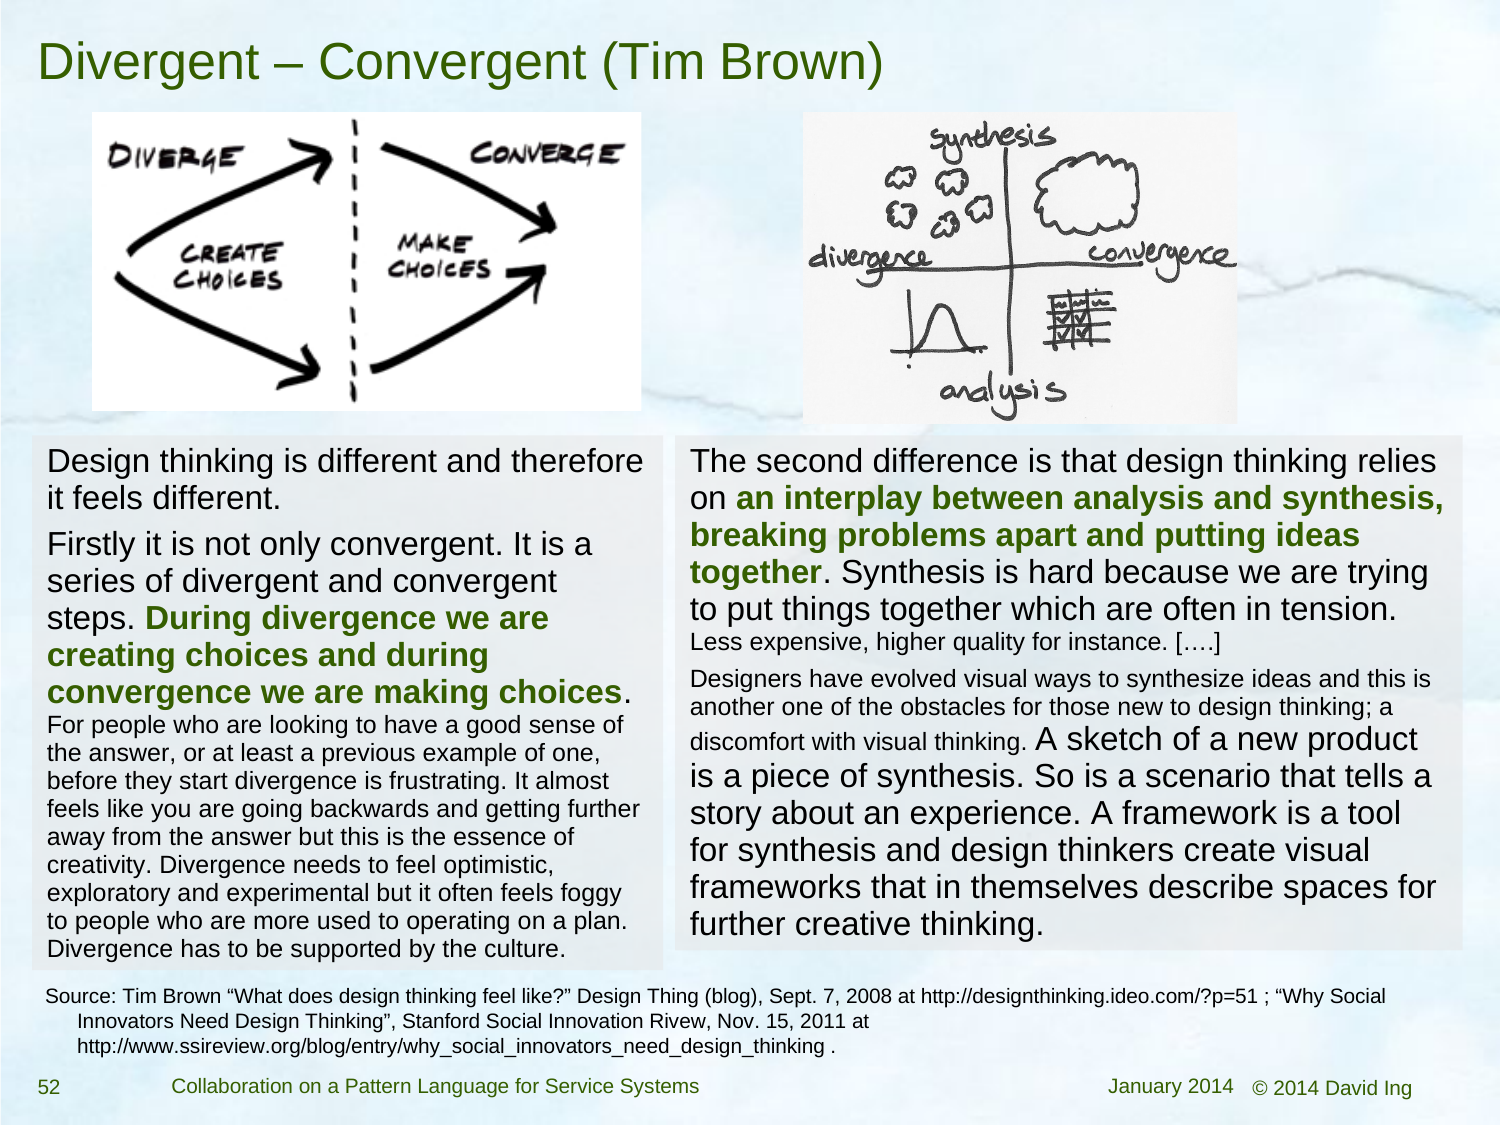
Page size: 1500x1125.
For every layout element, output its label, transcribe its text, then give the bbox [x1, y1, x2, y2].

picture [0, 0, 1500, 1125]
title Divergent – Convergent (Tim Brown) [37, 37, 1463, 152]
text_box The second difference is that design thinking relies on an interplay between analysis and synthesis, breaking problems apart and putting ideas together. Synthesis is hard because we are trying to put things together which are often in tension. Less expensive, higher quality for instance. [….] Designers have evolved visual ways to synthesize ideas and this is another one of the obstacles for those new to design thinking; a discomfort with visual thinking. A sketch of a new product is a piece of synthesis. So is a scenario that tells a story about an experience. A framework is a tool for synthesis and design thinkers create visual frameworks that in themselves describe spaces for further creative thinking. [675, 435, 1463, 951]
text_box Source: Tim Brown “What does design thinking feel like?” Design Thing (blog), Sept. 7, 2008 at http://designthinking.ideo.com/?p=51 ; “Why Social Innovators Need Design Thinking”, Stanford Social Innovation Rivew, Nov. 15, 2011 at http://www.ssireview.org/blog/entry/why_social_innovators_need_design_thinking . - [30, 975, 1463, 1082]
text_box Design thinking is different and therefore it feels different. Firstly it is not only convergent. It is a series of divergent and convergent steps. During divergence we are creating choices and during convergence we are making choices. For people who are looking to have a good sense of the answer, or at least a previous example of one, before they start divergence is frustrating. It almost feels like you are going backwards and getting further away from the answer but this is the essence of creativity. Divergence needs to feel optimistic, exploratory and experimental but it often feels foggy to people who are more used to operating on a plan. Divergence has to be supported by the culture. [32, 435, 664, 971]
